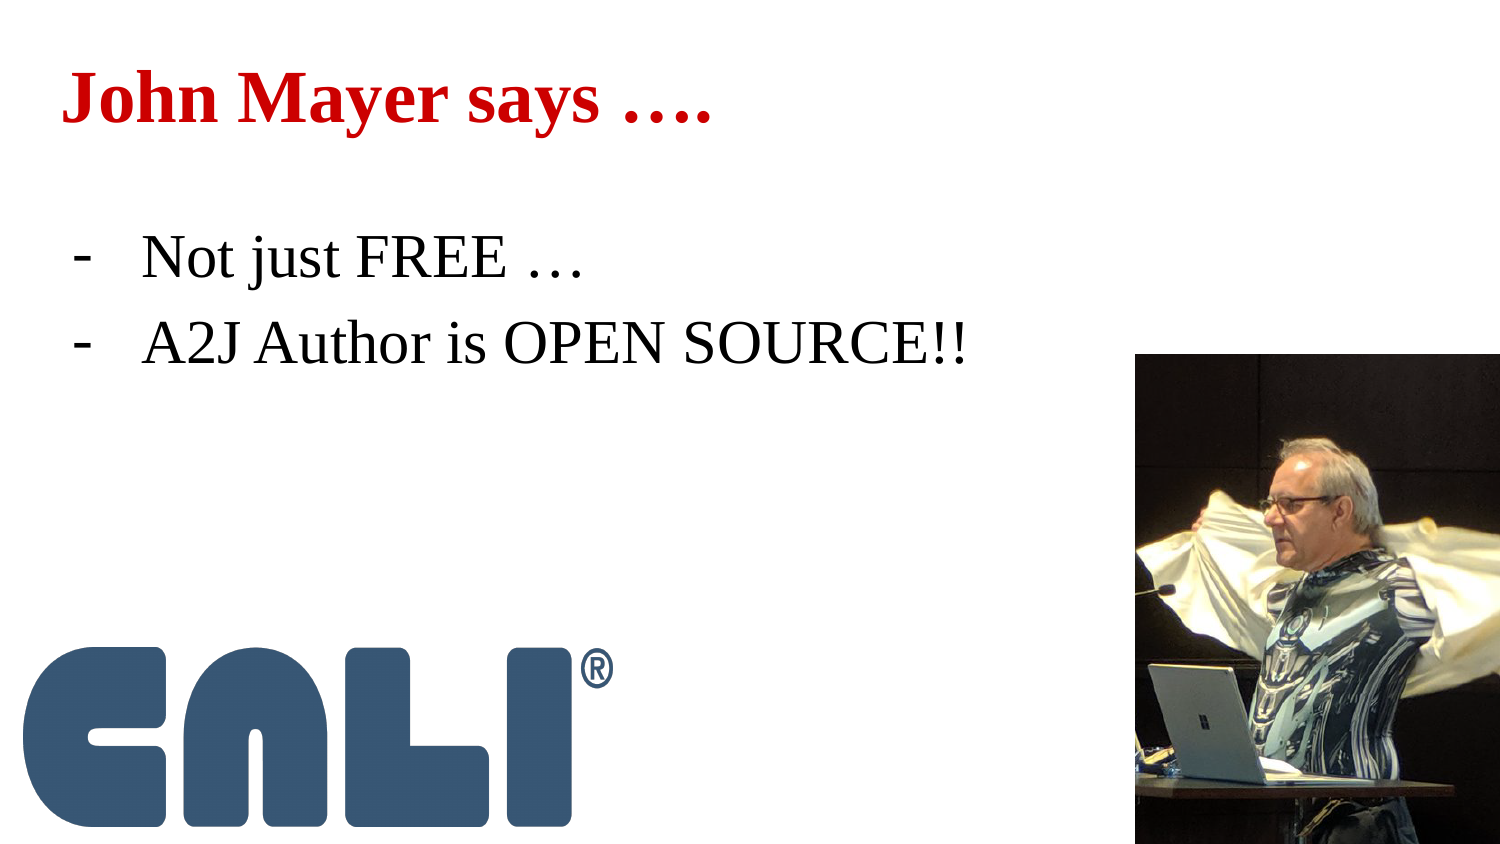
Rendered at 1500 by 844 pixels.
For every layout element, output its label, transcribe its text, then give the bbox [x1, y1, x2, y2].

title John Mayer says …. [45, 32, 1444, 127]
list Not just FREE … A2J Author is OPEN SOURCE!! [51, 189, 1449, 750]
picture [1135, 354, 1500, 844]
picture [23, 647, 613, 827]
